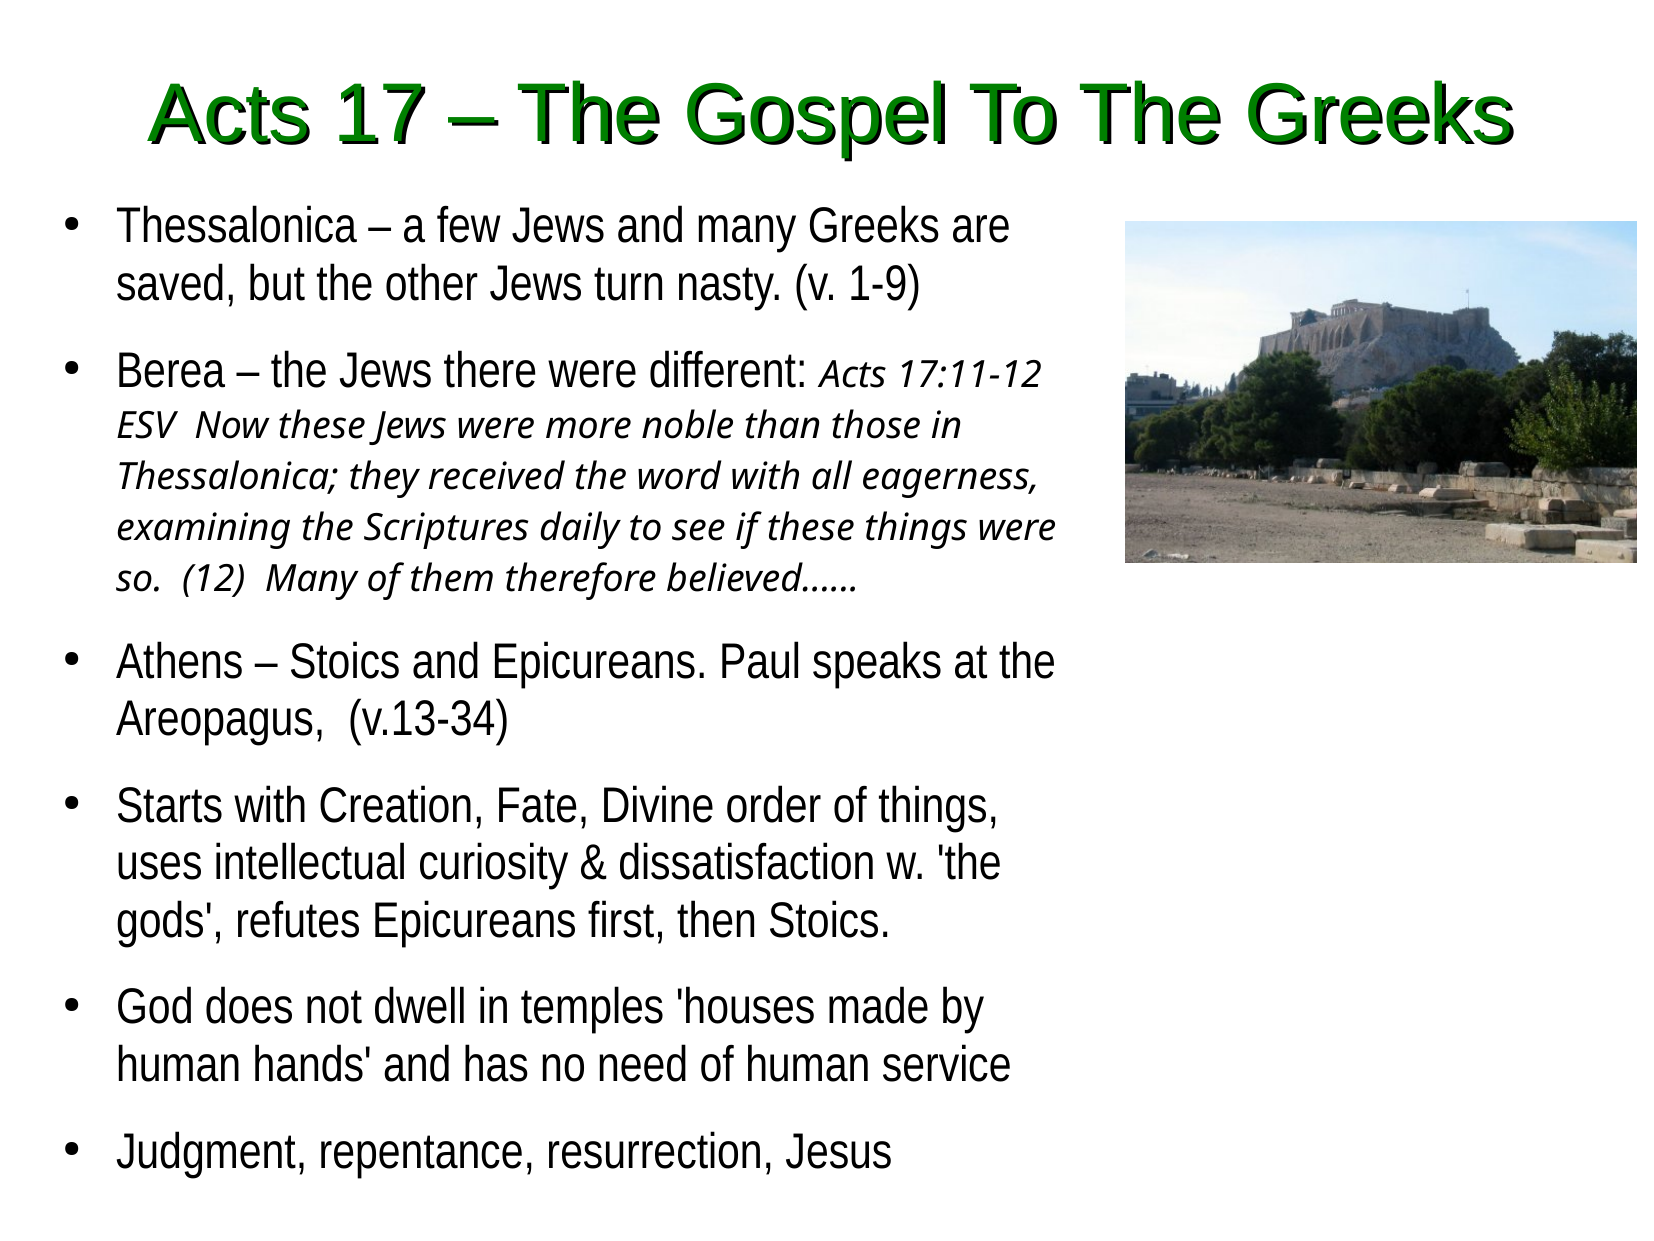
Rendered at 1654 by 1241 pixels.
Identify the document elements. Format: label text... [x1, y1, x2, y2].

title Acts 17 – The Gospel To The Greeks [86, 37, 1576, 188]
list Thessalonica – a few Jews and many Greeks are saved, but the other Jews turn nasty. (v. 1-9) Berea – the Jews there were different: Acts 17:11-12 ESV Now these Jews were more noble than those in Thessalonica; they received the word with all eagerness, examining the Scriptures daily to see if these things were so. (12) Many of them therefore believed...... Athens – Stoics and Epicureans. Paul speaks at the Areopagus, (v.13-34) Starts with Creation, Fate, Divine order of things, uses intellectual curiosity & dissatisfaction w. 'the gods', refutes Epicureans first, then Stoics. God does not dwell in temples 'houses made by human hands' and has no need of human service Judgment, repentance, resurrection, Jesus [45, 196, 1088, 1241]
picture [1125, 221, 1637, 563]
